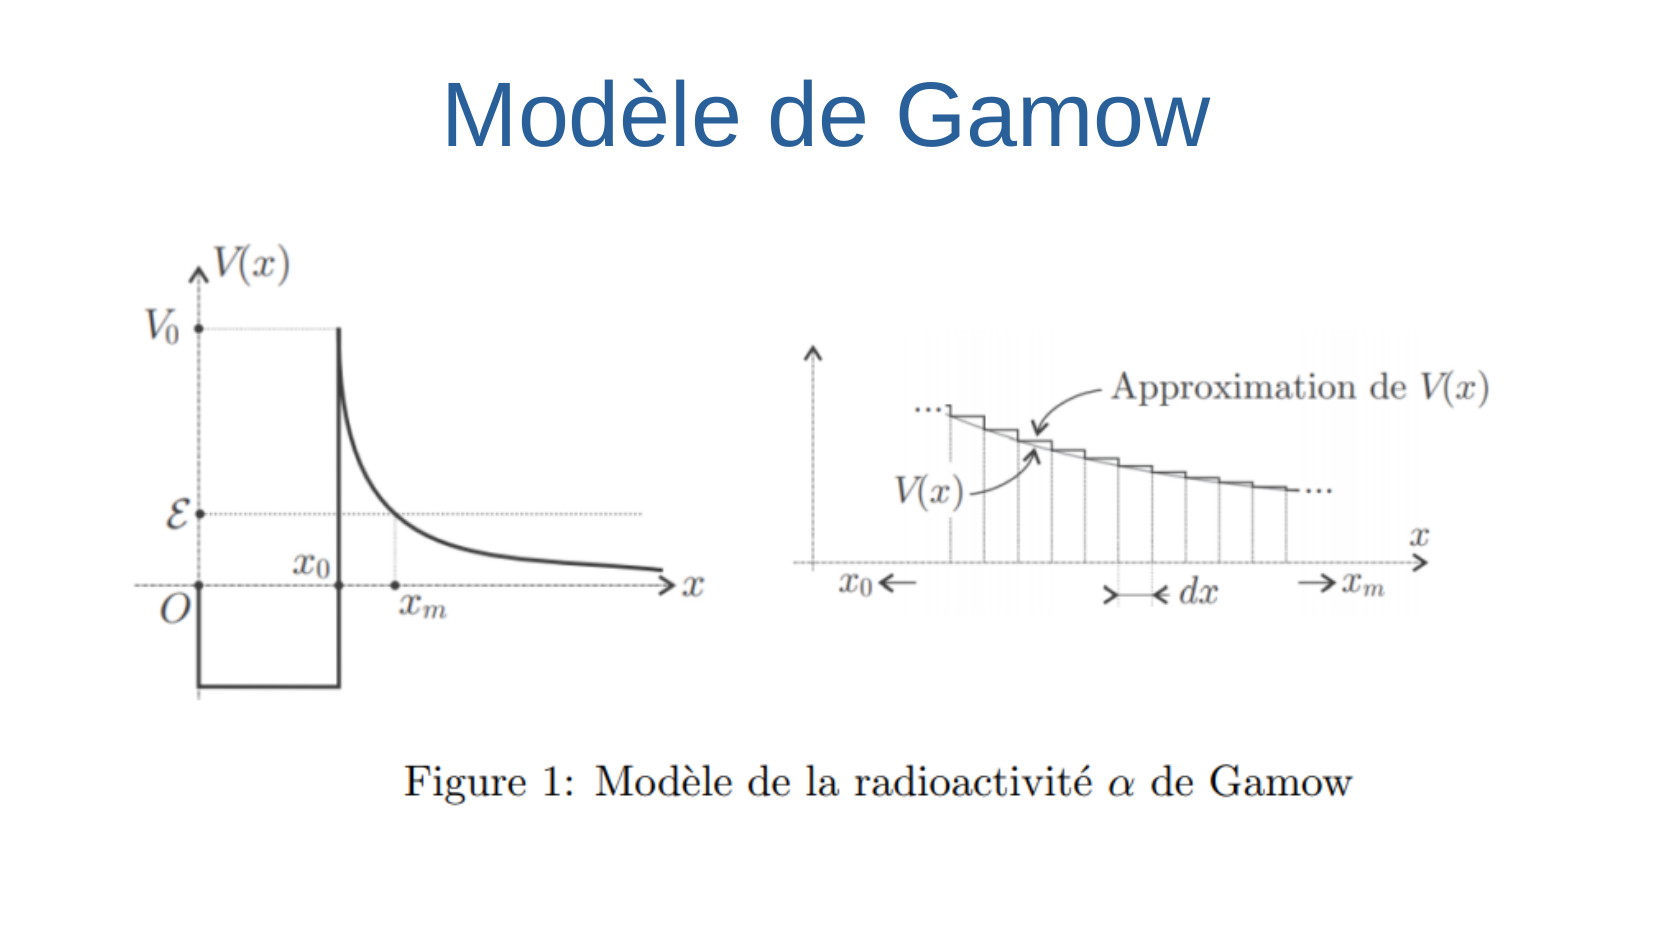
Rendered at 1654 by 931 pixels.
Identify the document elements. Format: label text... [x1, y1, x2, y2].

title Modèle de Gamow [82, 37, 1571, 193]
picture [72, 214, 1561, 827]
